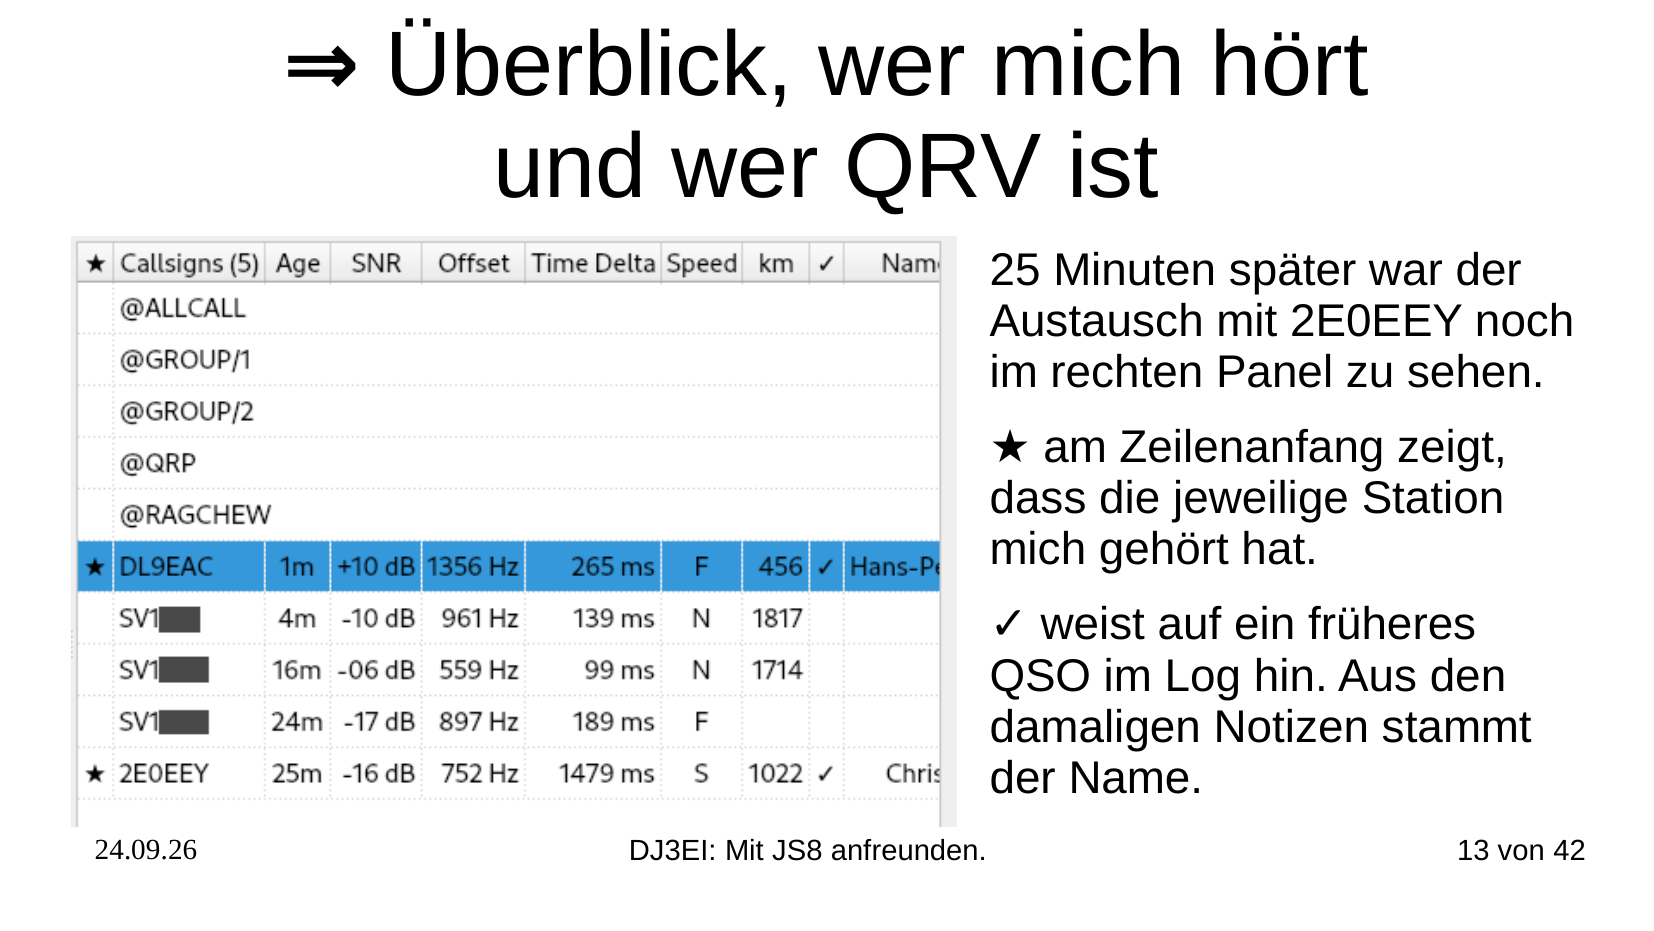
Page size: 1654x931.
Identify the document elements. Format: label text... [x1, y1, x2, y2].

title ⇒ Überblick, wer mich hört und wer QRV ist [82, 12, 1571, 218]
text_box 25 Minuten später war der Austausch mit 2E0EEY noch im rechten Panel zu sehen. ★ am Zeilenanfang zeigt, dass die jeweilige Station mich gehört hat. ✓ weist auf ein früheres QSO im Log hin. Aus den damaligen Notizen stammt der Name. [974, 236, 1600, 811]
picture [70, 236, 957, 827]
